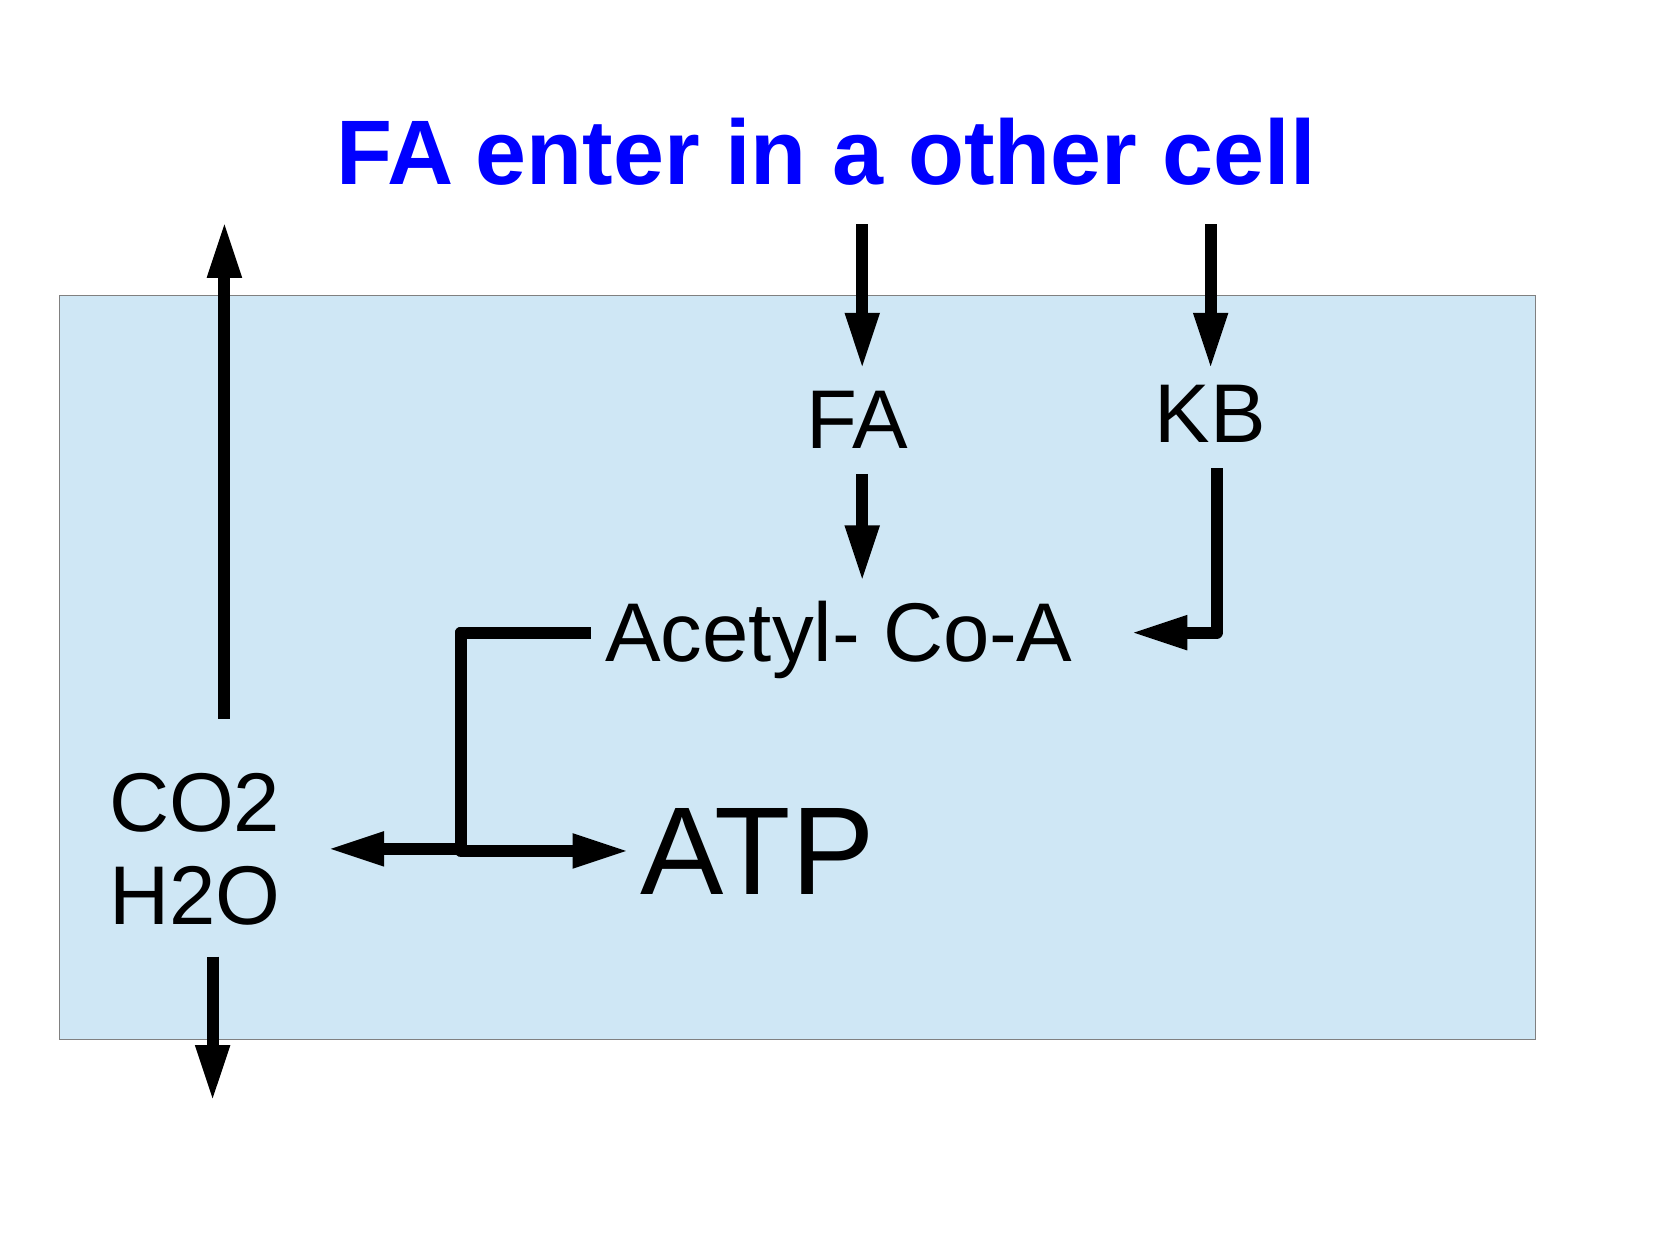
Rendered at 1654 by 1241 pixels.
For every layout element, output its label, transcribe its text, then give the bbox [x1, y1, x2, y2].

text_box [863, 295, 1211, 632]
text_box [59, 295, 1536, 1040]
text_box Acetyl- Co-A [590, 578, 1134, 687]
text_box CO2 H2O [94, 748, 331, 950]
text_box KB [1139, 360, 1294, 469]
text_box FA [791, 366, 934, 474]
title FA enter in a other cell [82, 49, 1571, 257]
text_box ATP [625, 773, 1099, 929]
